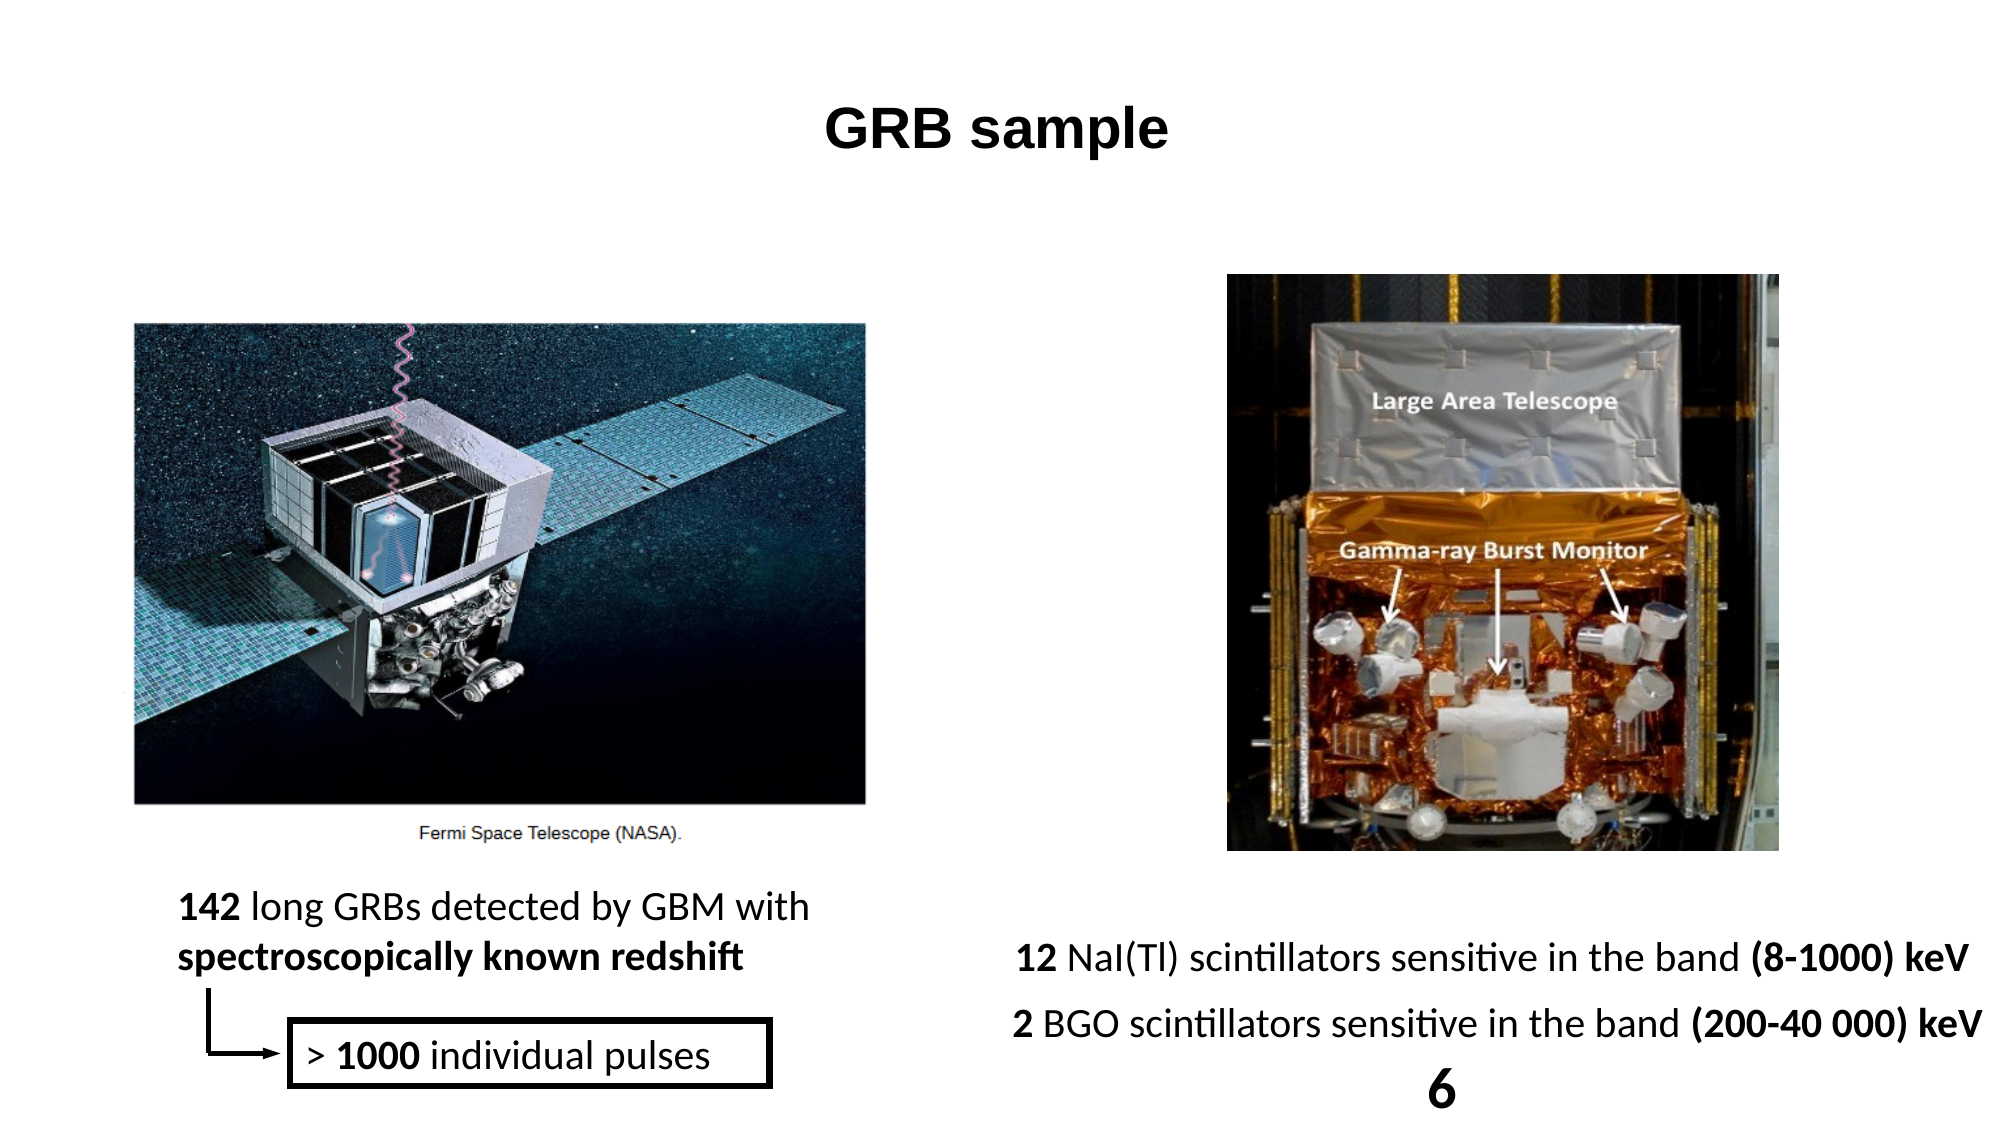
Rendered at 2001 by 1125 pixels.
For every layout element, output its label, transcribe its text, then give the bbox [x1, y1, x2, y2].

title GRB sample [765, 71, 1230, 188]
picture [123, 313, 872, 851]
text_box [1412, 1042, 1863, 1103]
text_box 12 NaI(Tl) scintillators sensitive in the band (8-1000) keV [999, 922, 2000, 987]
text_box 142 long GRBs detected by GBM with spectroscopically known redshift [162, 871, 911, 988]
picture [1227, 274, 1779, 851]
text_box > 1000 individual pulses [290, 1020, 770, 1087]
text_box 2 BGO scintillators sensitive in the band (200-40 000) keV [997, 987, 2000, 1054]
